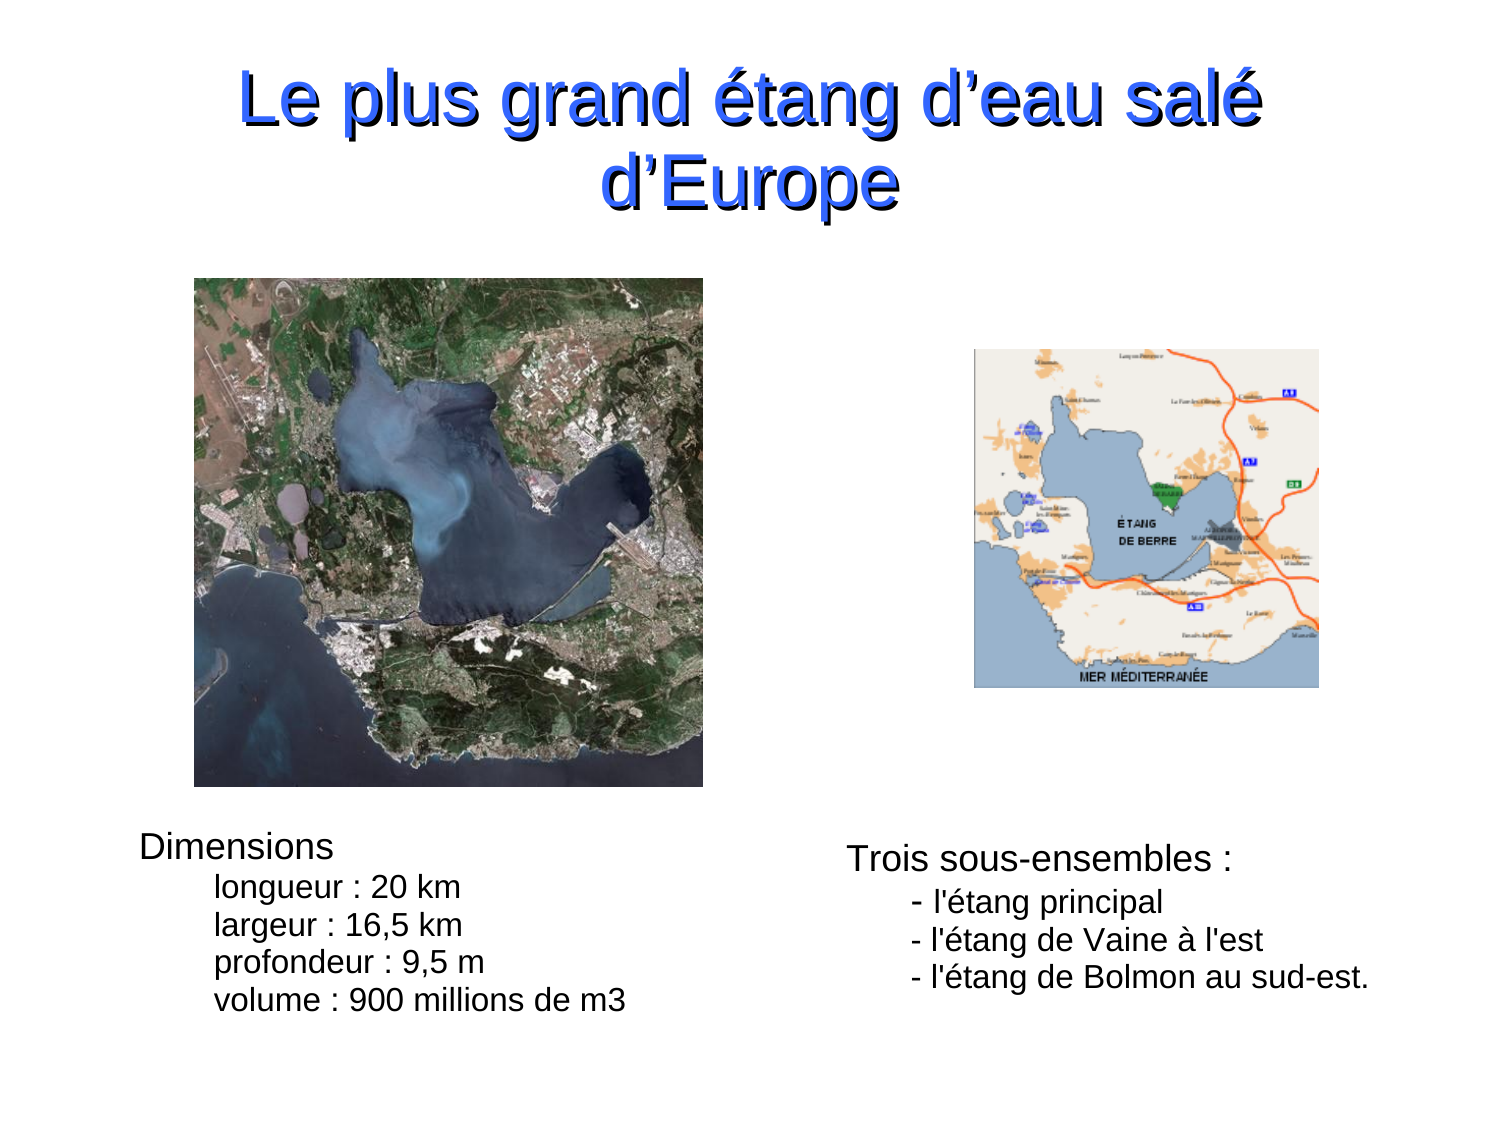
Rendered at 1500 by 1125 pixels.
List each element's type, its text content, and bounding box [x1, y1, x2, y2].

text_box Trois sous-ensembles : - l'étang principal - l'étang de Vaine à l'est - l'étang de Bolmon au sud-est. [820, 822, 1459, 1012]
title Le plus grand étang d’eau salé d’Europe [75, 41, 1426, 237]
picture [974, 349, 1319, 688]
picture [194, 278, 703, 787]
list Dimensions longueur : 20 km largeur : 16,5 km profondeur : 9,5 m volume : 900 millions de m3 [123, 824, 787, 1047]
